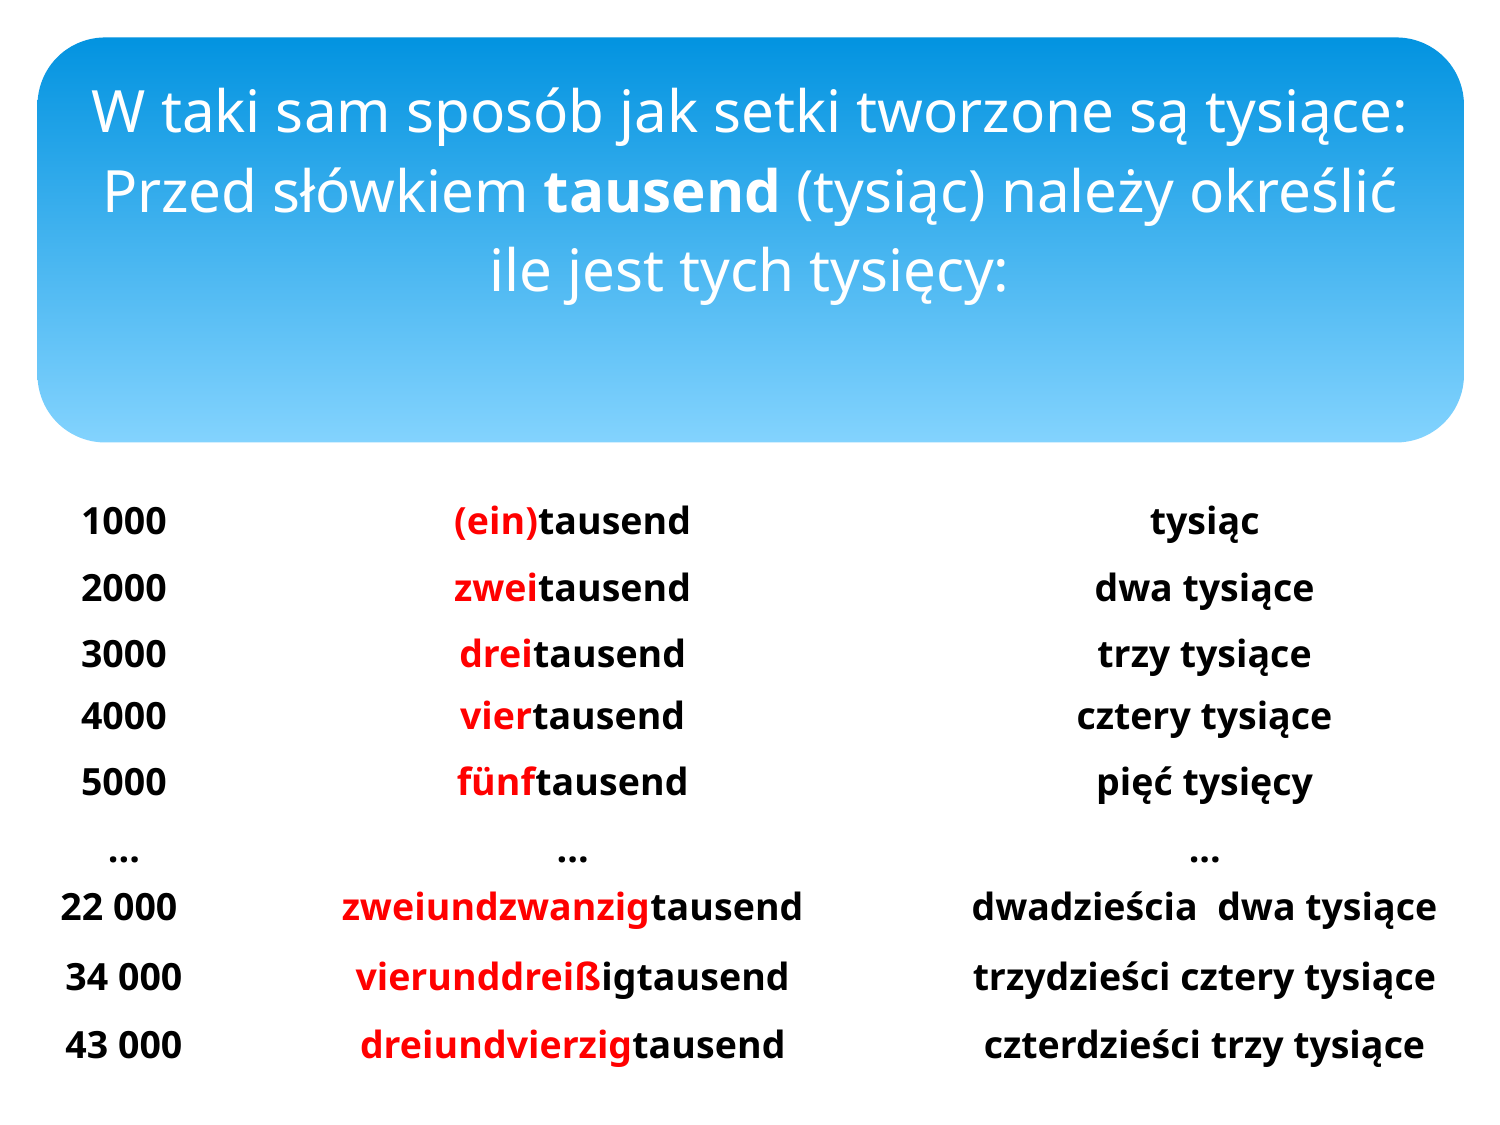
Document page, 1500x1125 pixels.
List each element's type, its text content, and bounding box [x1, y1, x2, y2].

table_cell 2000 [53, 558, 195, 624]
table_cell pięć tysięcy [951, 752, 1459, 819]
table_cell vierunddreißigtausend [195, 946, 951, 1015]
table_cell tysiąc [951, 491, 1459, 558]
table_cell 22 000 [53, 877, 195, 946]
table_cell 3000 [53, 624, 195, 686]
table_cell ... [951, 819, 1459, 877]
table_cell czterdzieści trzy tysiące [951, 1015, 1459, 1083]
table_cell dreitausend [195, 624, 951, 686]
table_cell 43 000 [53, 1015, 195, 1083]
table_cell dreiundvierzigtausend [195, 1015, 951, 1083]
table_cell dwadzieścia dwa tysiące [951, 877, 1459, 946]
table_cell fünftausend [195, 752, 951, 819]
table_cell dwa tysiące [951, 558, 1459, 624]
table_cell zweitausend [195, 558, 951, 624]
table_cell 1000 [53, 491, 195, 558]
title W taki sam sposób jak setki tworzone są tysiące: Przed słówkiem tausend (tysiąc) należy określić ile jest tych tysięcy: [75, 55, 1425, 261]
table_cell 4000 [53, 686, 195, 752]
table_cell 34 000 [53, 946, 195, 1015]
table_cell trzy tysiące [951, 624, 1459, 686]
table_cell cztery tysiące [951, 686, 1459, 752]
table_cell (ein)tausend [195, 491, 951, 558]
table_header [951, 421, 1459, 491]
table_header [195, 421, 951, 491]
table_cell ... [53, 819, 195, 877]
table_cell trzydzieści cztery tysiące [951, 946, 1459, 1015]
table_cell viertausend [195, 686, 951, 752]
table_cell 5000 [53, 752, 195, 819]
table_header [53, 421, 195, 491]
table_cell ... [195, 819, 951, 877]
table_cell zweiundzwanzigtausend [195, 877, 951, 946]
